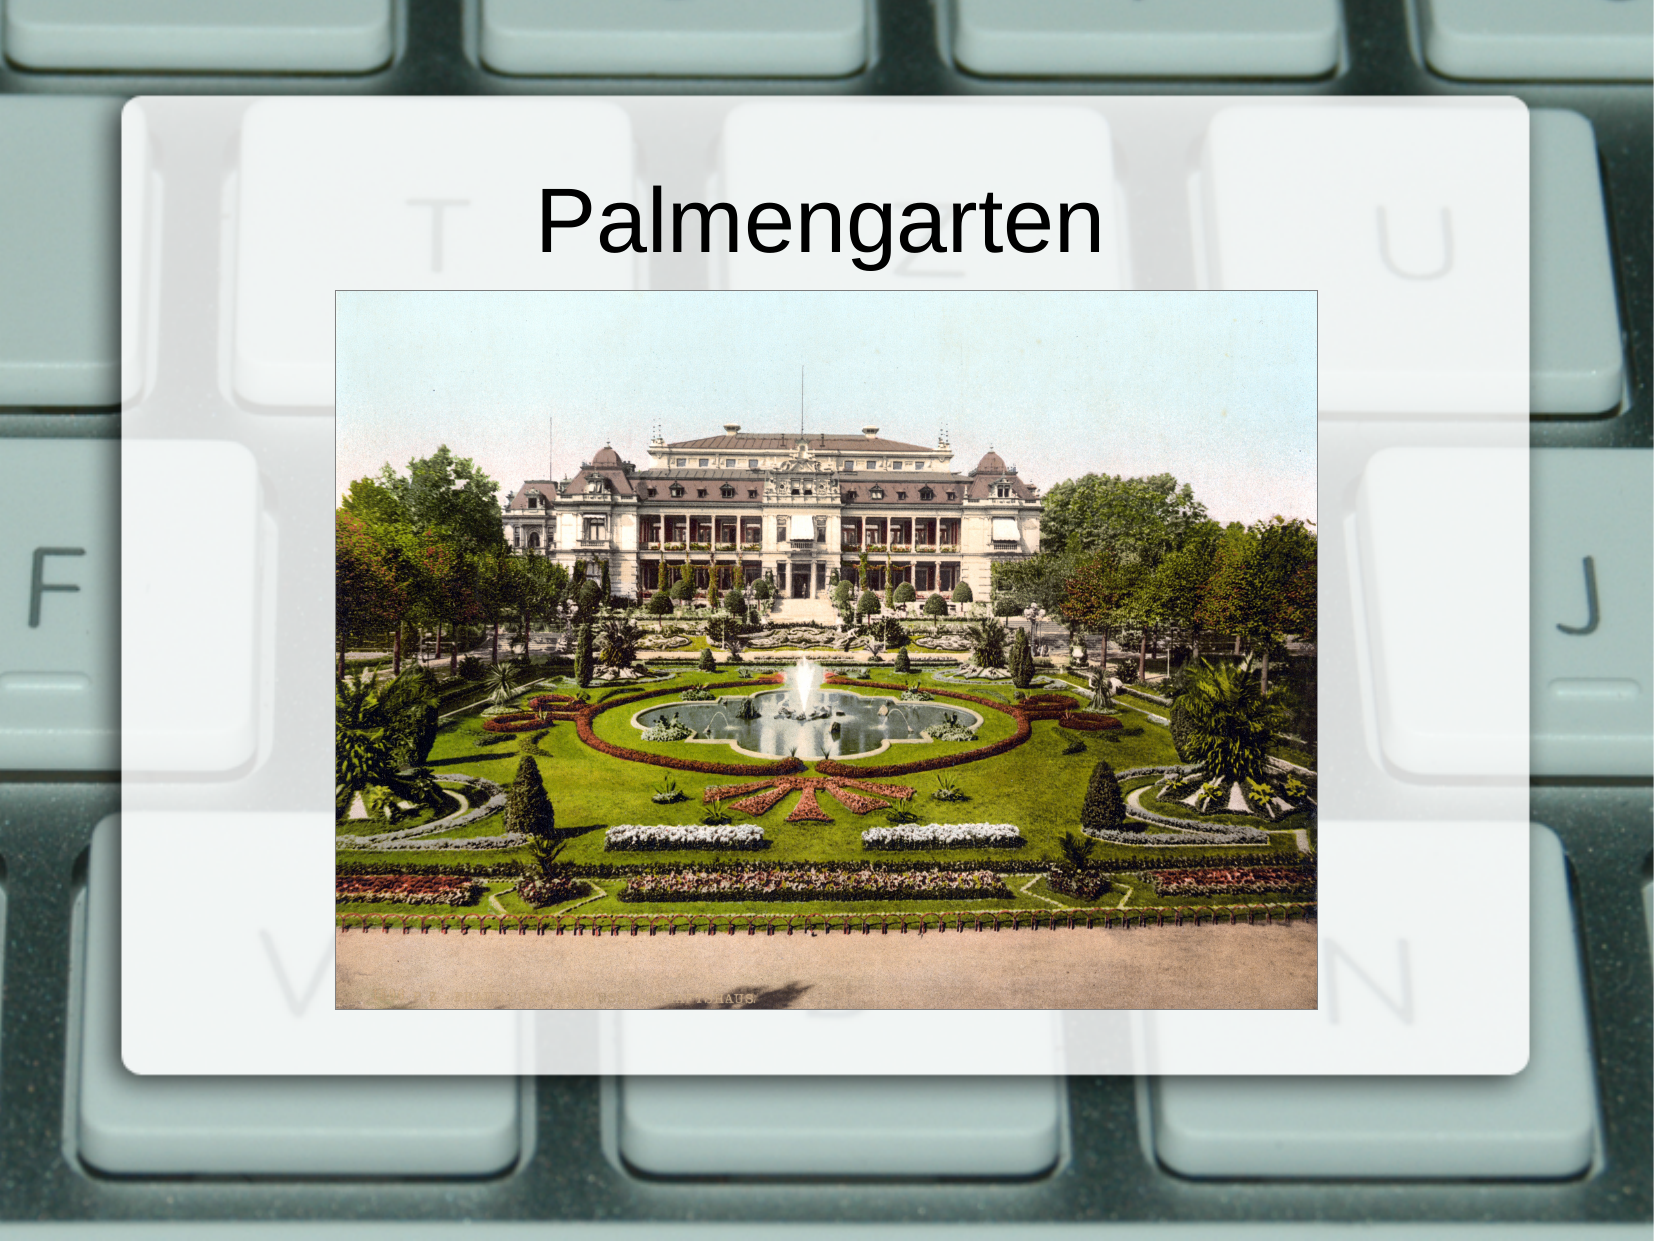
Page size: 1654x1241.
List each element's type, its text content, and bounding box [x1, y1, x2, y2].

picture [0, 0, 1654, 1241]
title Palmengarten [135, 117, 1506, 325]
